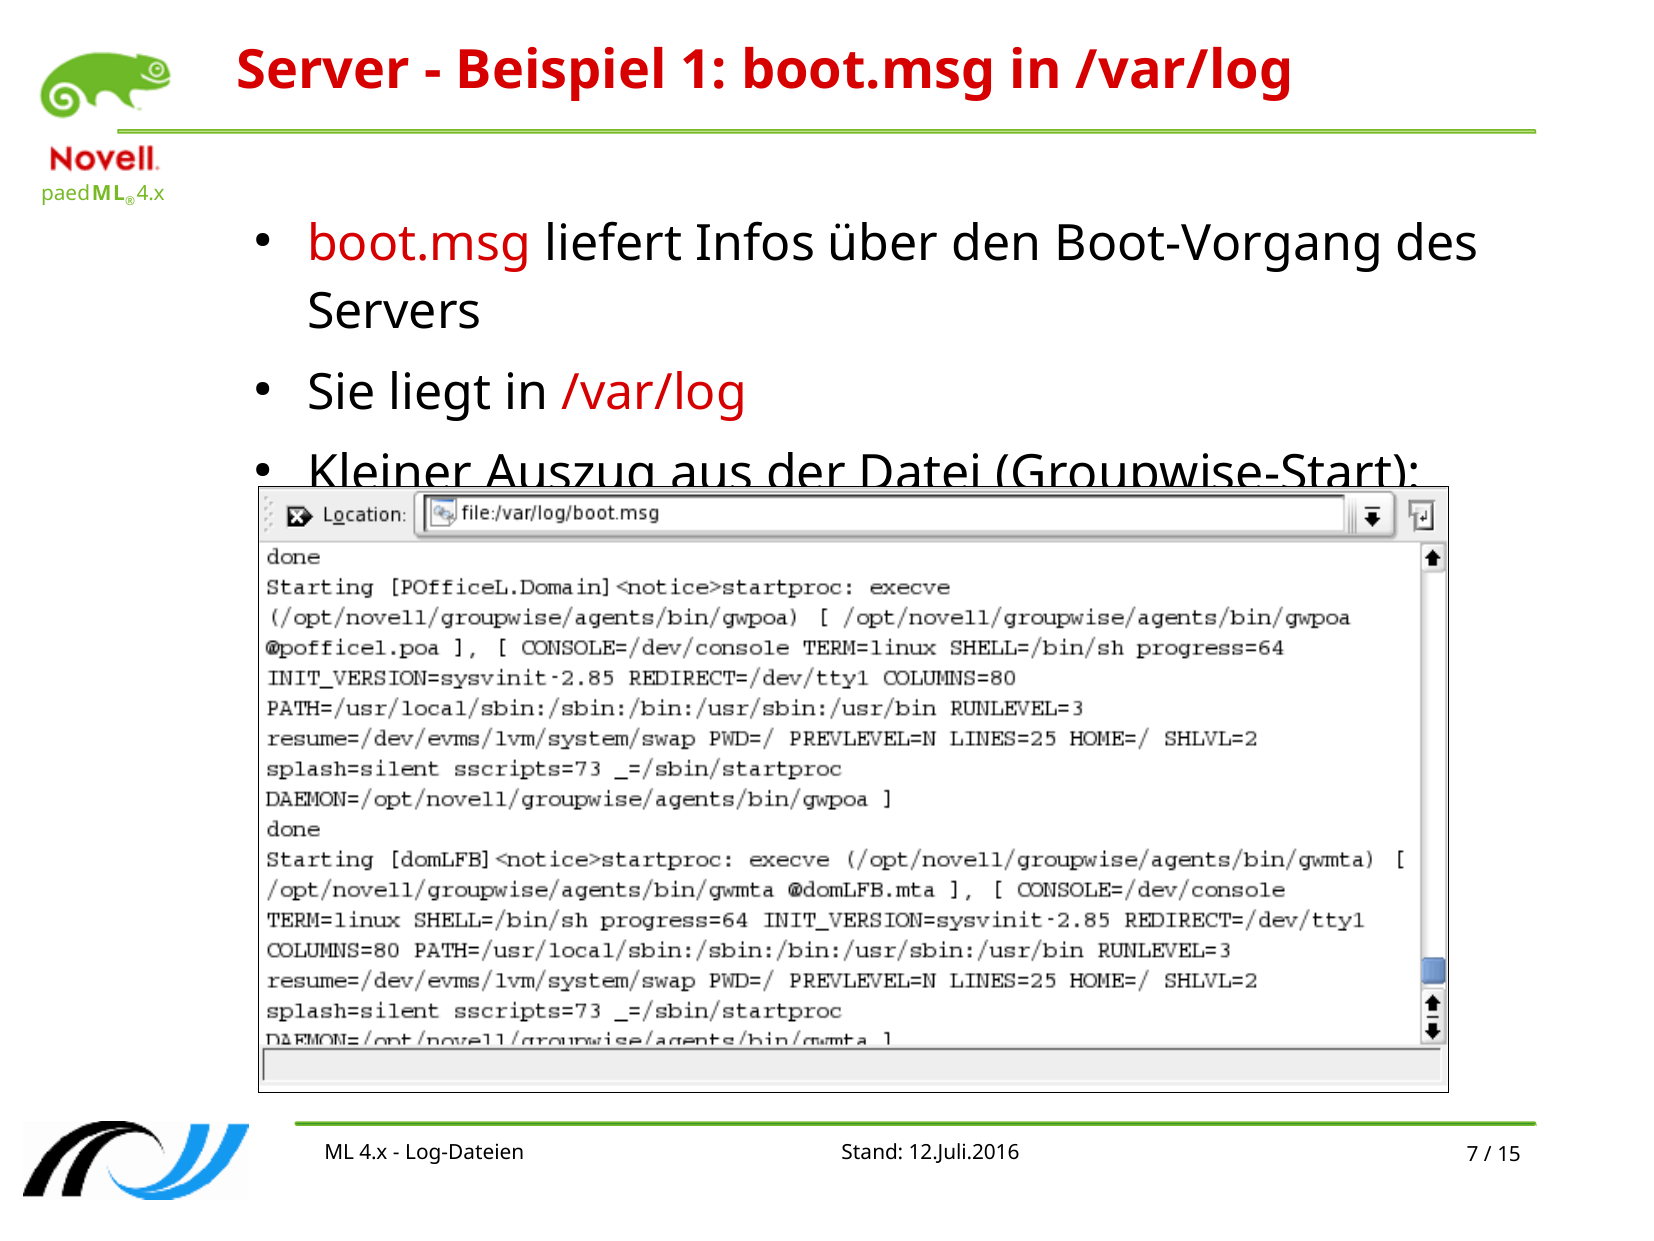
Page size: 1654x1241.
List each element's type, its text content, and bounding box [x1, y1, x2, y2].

list boot.msg liefert Infos über den Boot-Vorgang des Servers Sie liegt in /var/log Kleiner Auszug aus der Datei (Groupwise-Start): [236, 206, 1565, 534]
picture [23, 1121, 249, 1200]
picture [26, 35, 184, 193]
title Server - Beispiel 1: boot.msg in /var/log [236, 17, 1536, 119]
picture [258, 486, 1449, 1093]
